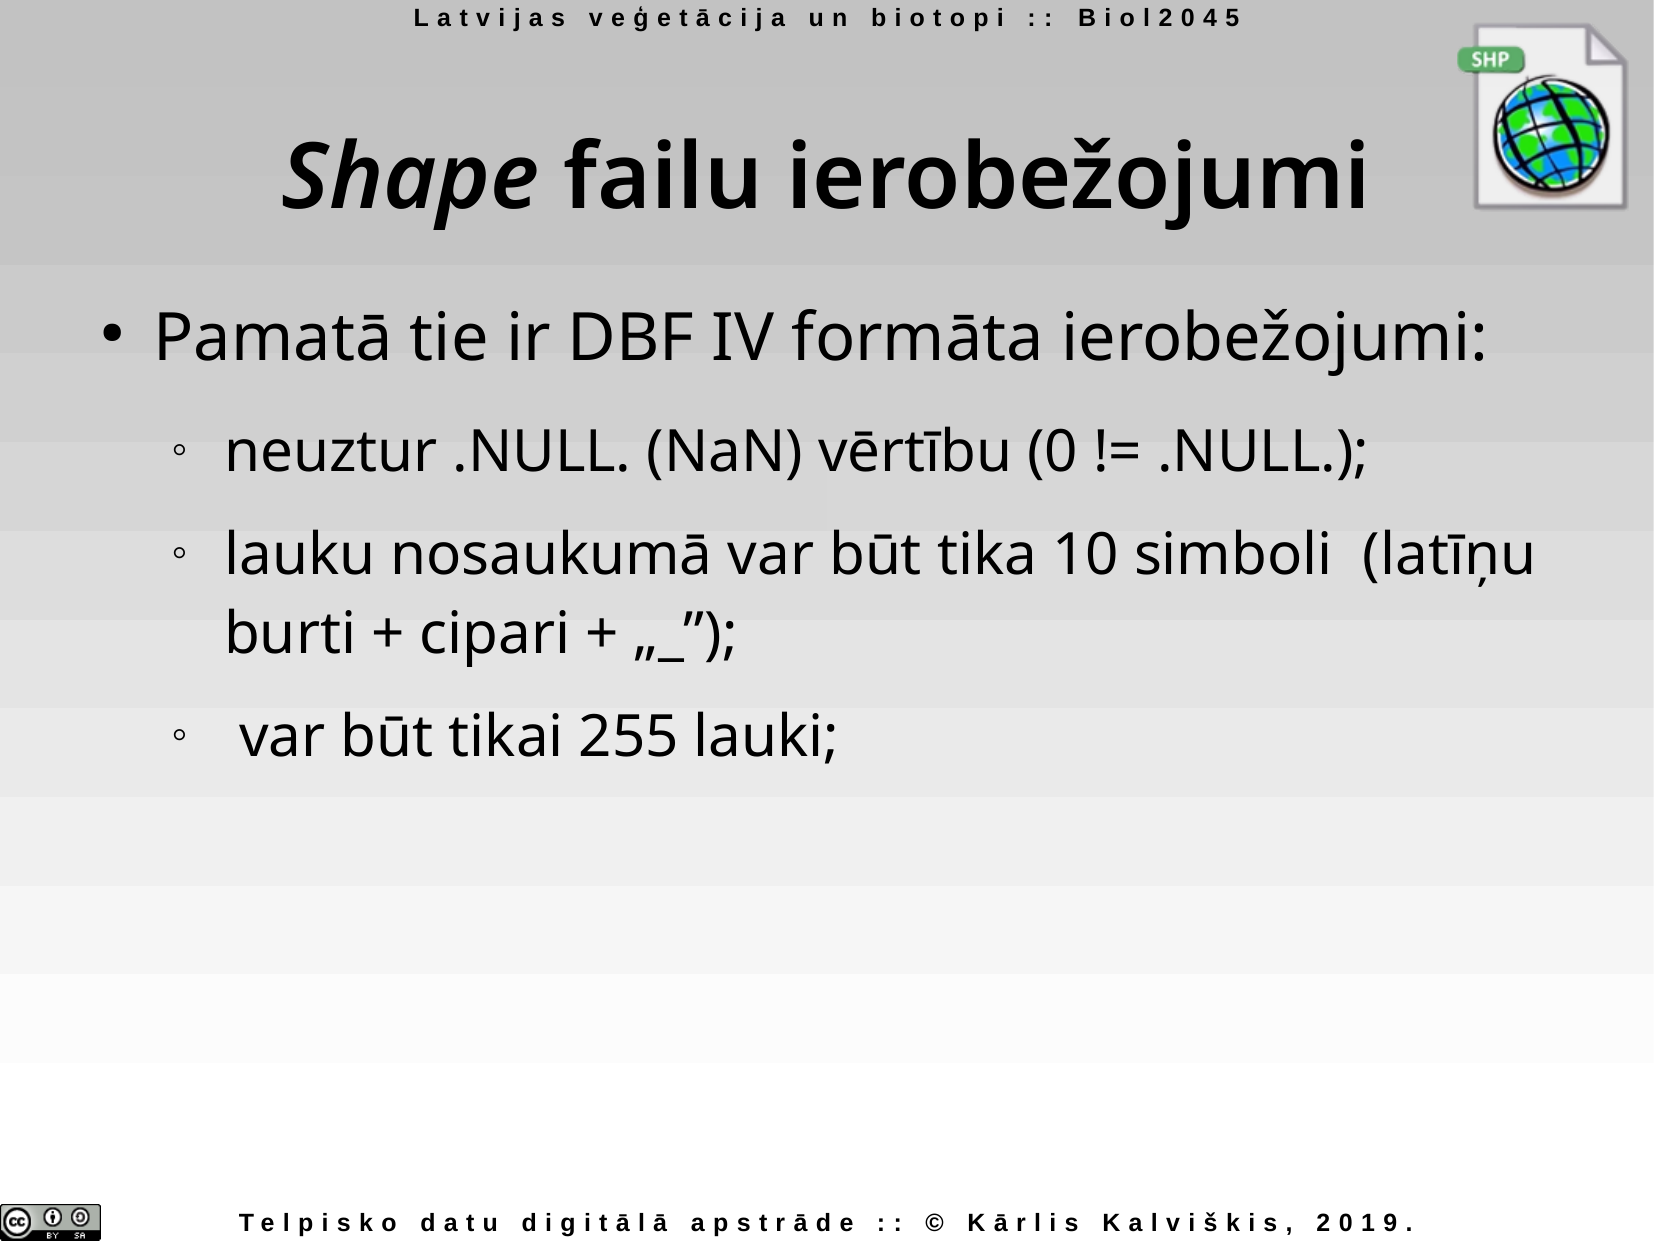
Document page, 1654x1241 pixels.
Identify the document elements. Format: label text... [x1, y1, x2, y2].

title Shape failu ierobežojumi [29, 56, 1625, 289]
list Pamatā tie ir DBF IV formāta ierobežojumi: neuztur .NULL. (NaN) vērtību (0 != .NULL.); lauku nosaukumā var būt tika 10 simboli (latīņu burti + cipari + „_”); var būt tikai 255 lauki; [82, 289, 1571, 1098]
picture [0, 0, 1654, 1241]
